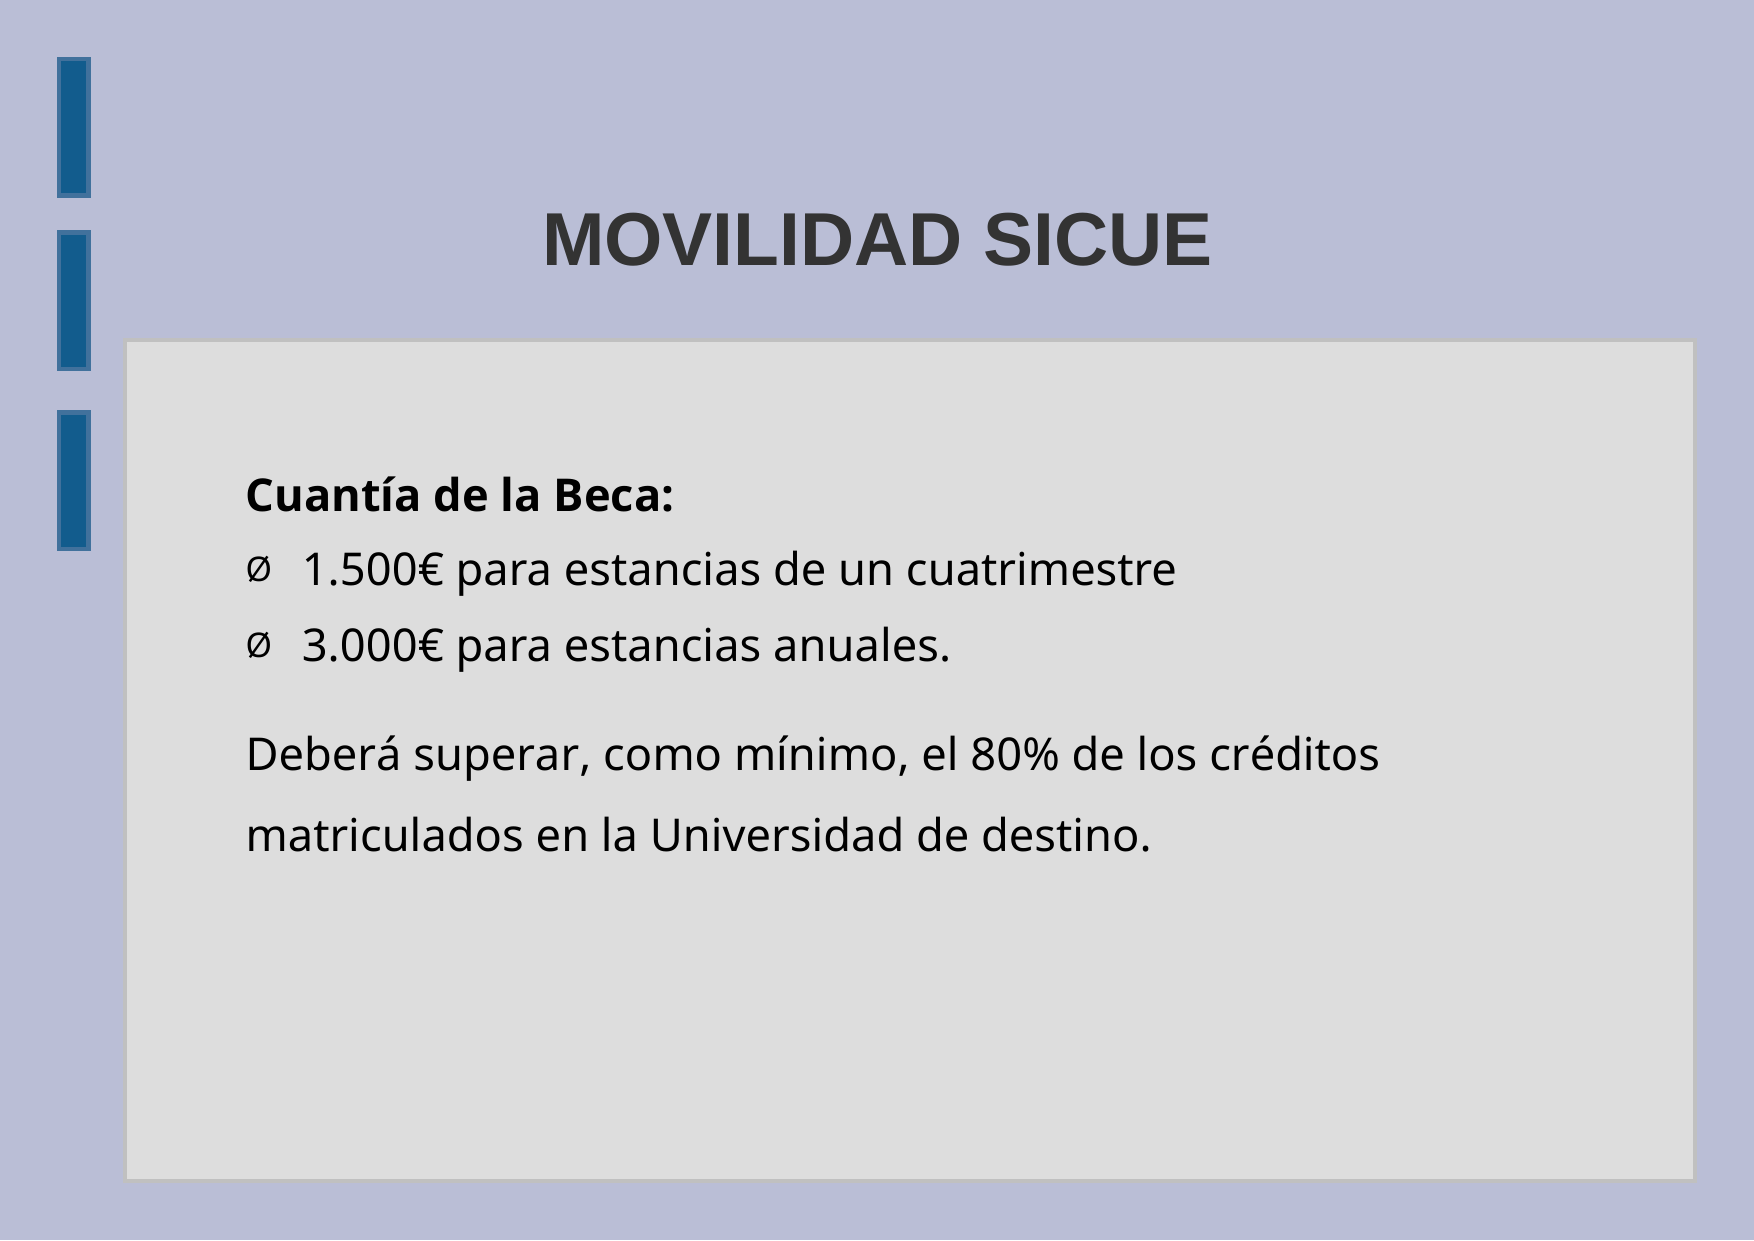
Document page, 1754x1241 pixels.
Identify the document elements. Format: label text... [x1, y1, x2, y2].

list Cuantía de la Beca: 1.500€ para estancias de un cuatrimestre 3.000€ para estancias anuales. Deberá superar, como mínimo, el 80% de los créditos matriculados en la Universidad de destino. [245, 465, 1643, 1173]
title MOVILIDAD SICUE [179, 141, 1577, 329]
